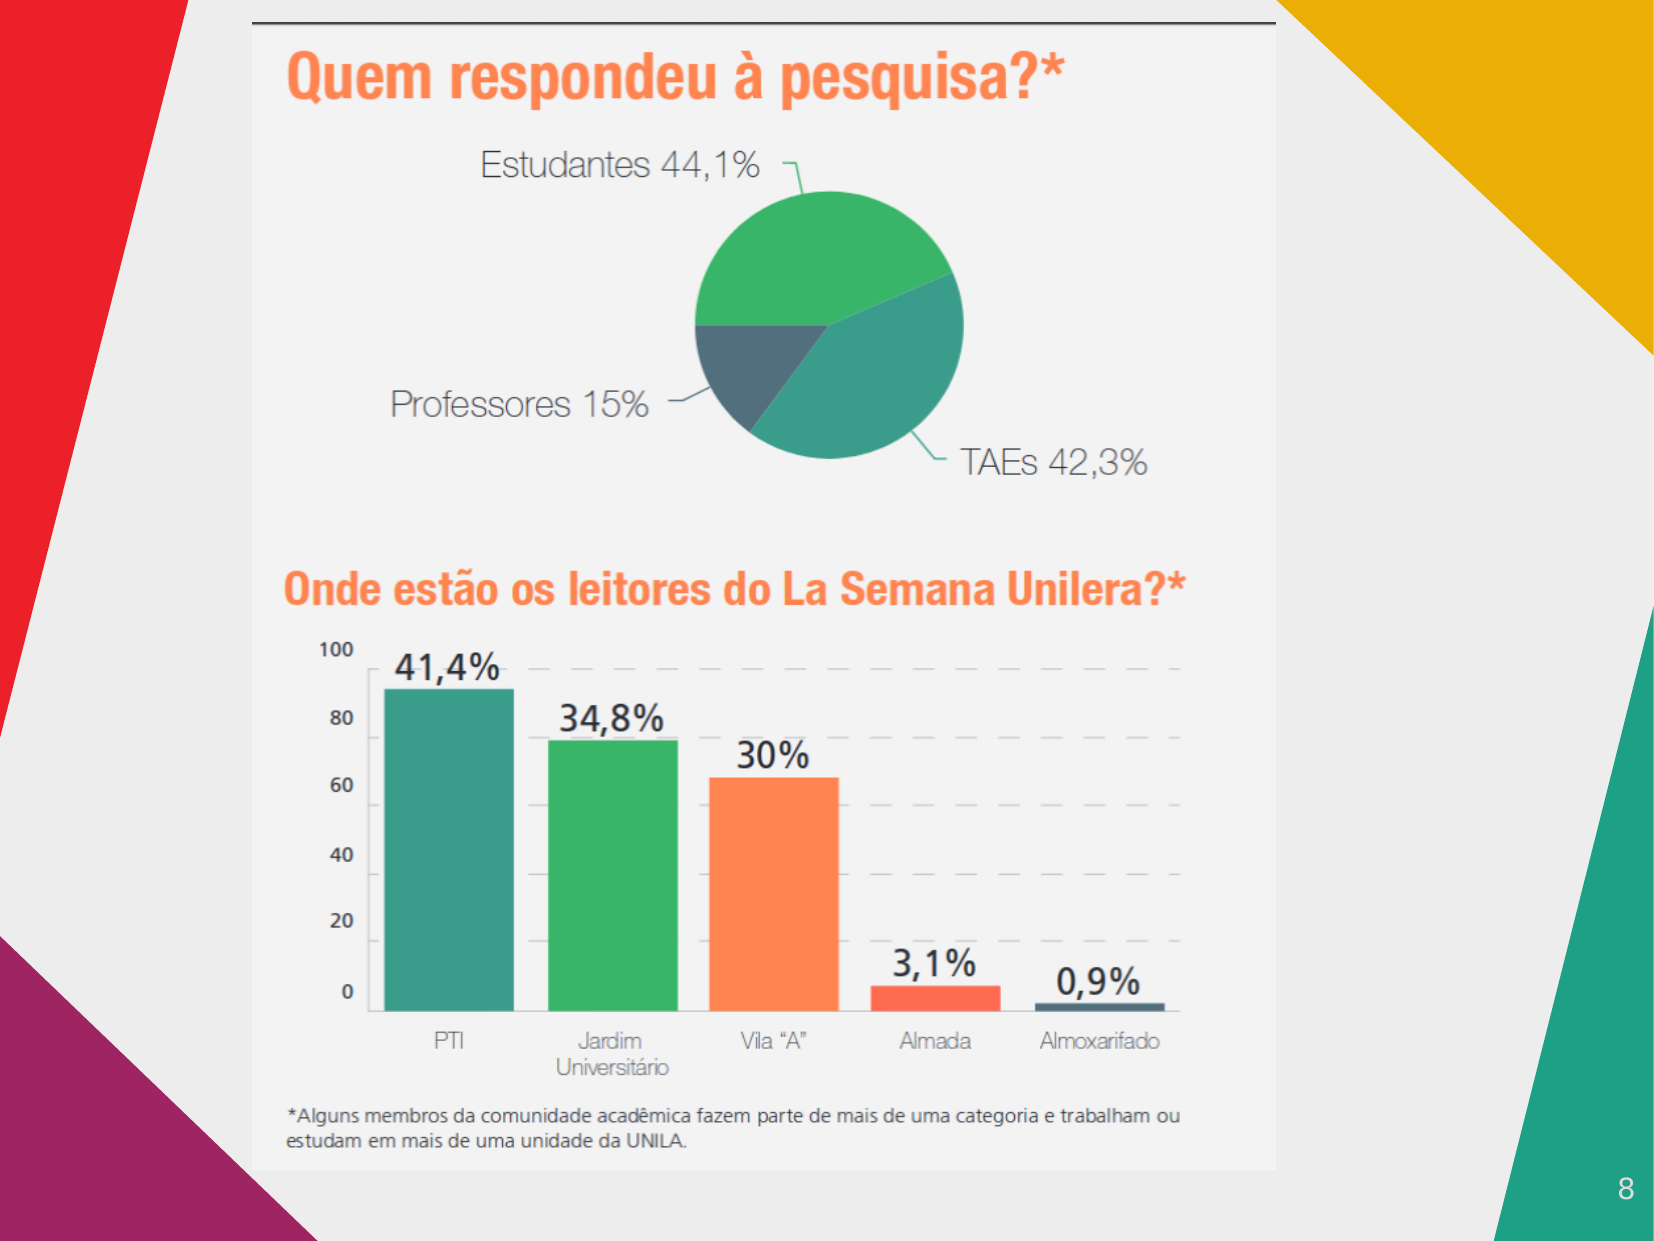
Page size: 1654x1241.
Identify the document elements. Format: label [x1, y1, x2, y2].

picture [252, 22, 1276, 1170]
